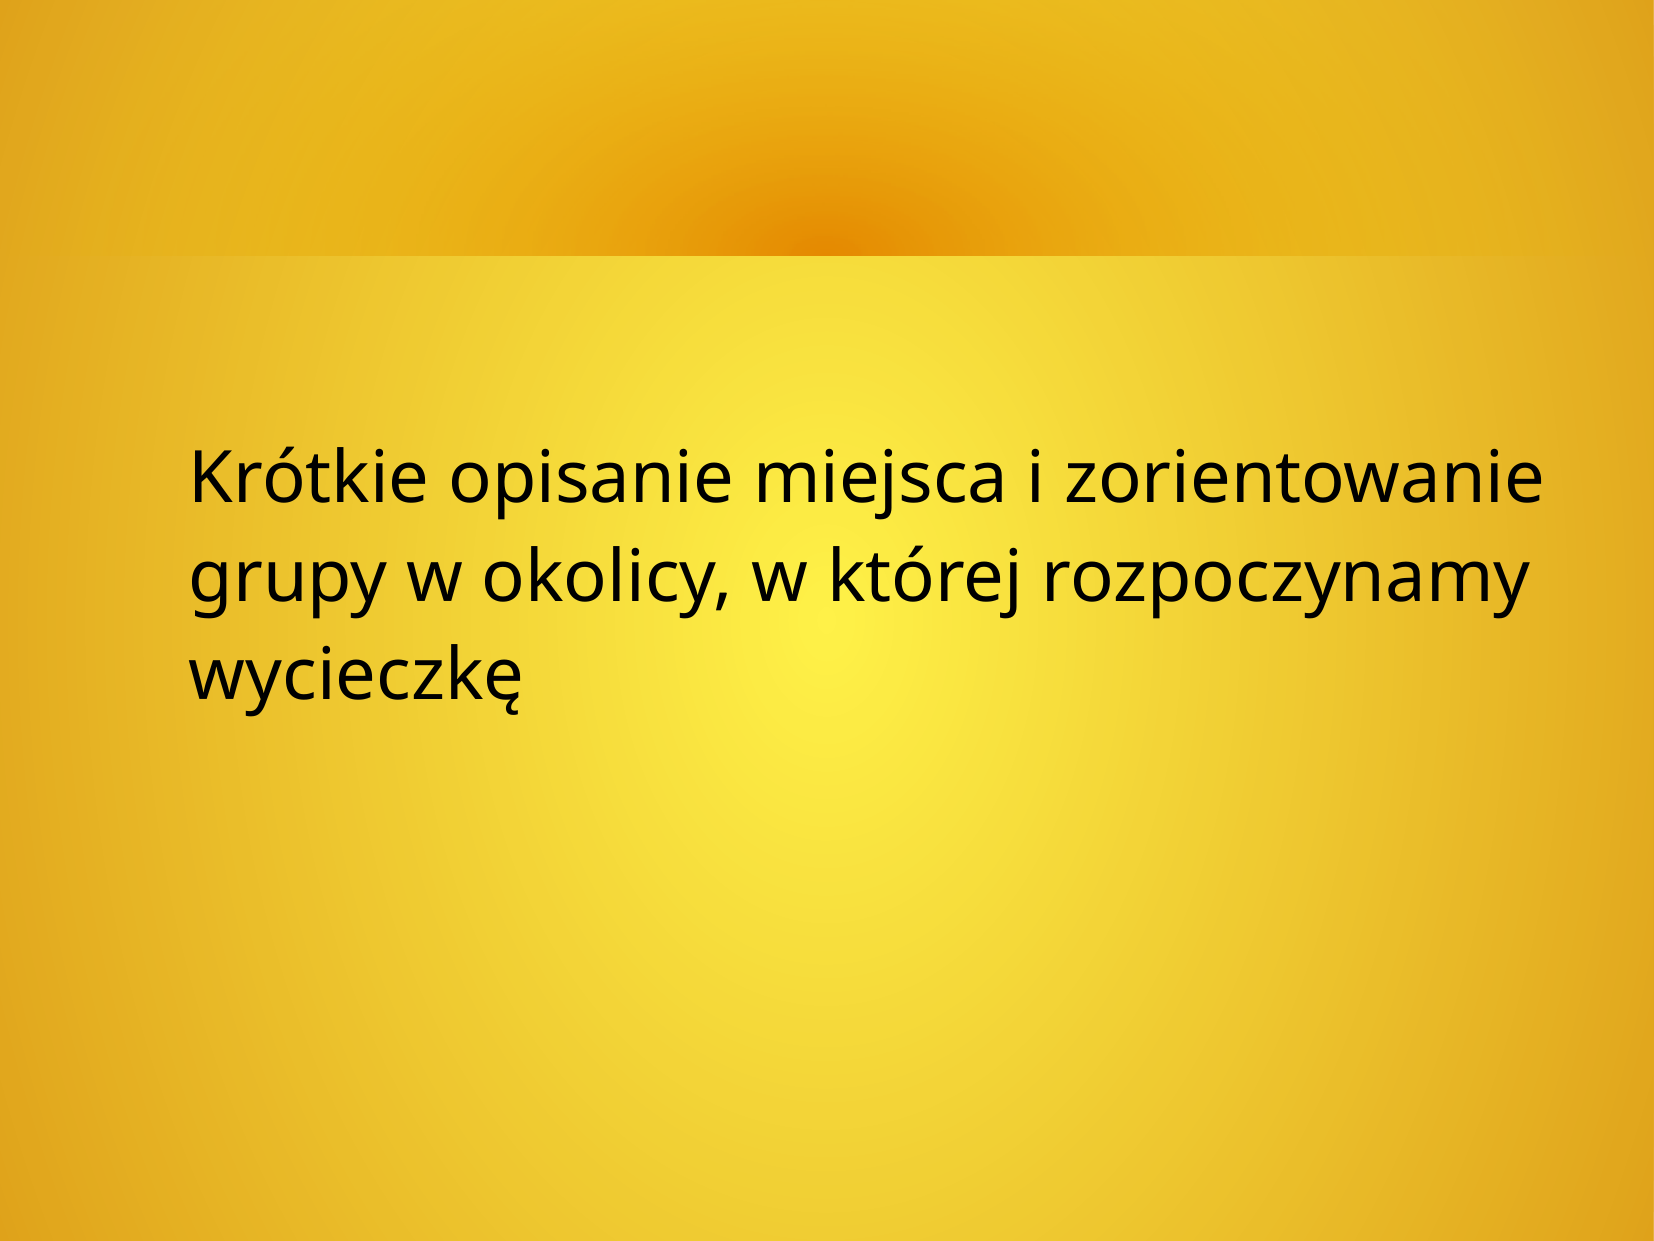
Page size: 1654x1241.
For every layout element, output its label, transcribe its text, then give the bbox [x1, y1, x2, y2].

list Krótkie opisanie miejsca i zorientowanie grupy w okolicy, w której rozpoczynamy wycieczkę [188, 425, 1548, 1145]
